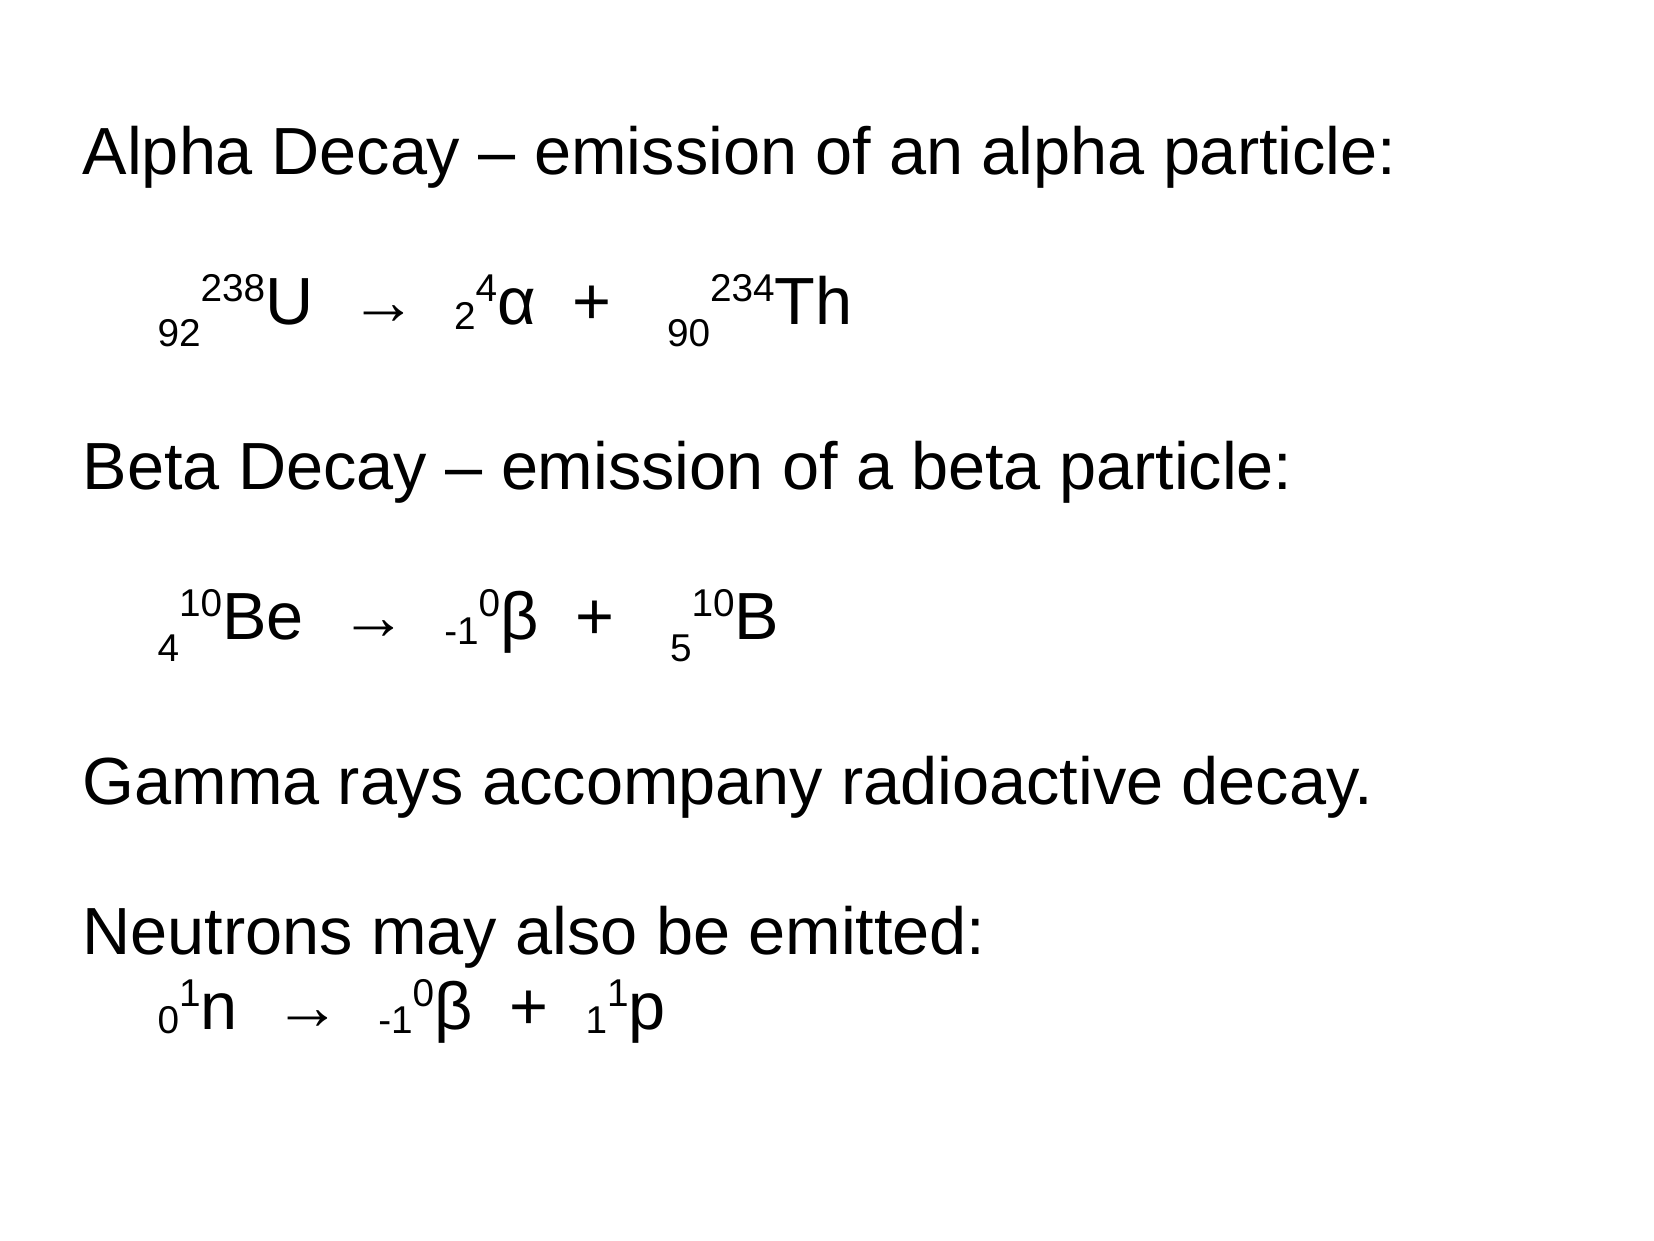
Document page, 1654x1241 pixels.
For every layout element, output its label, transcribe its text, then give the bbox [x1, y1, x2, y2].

subtitle Alpha Decay – emission of an alpha particle: 92238U → 24α + 90234Th Beta Decay – emission of a beta particle: 410Be → -10β + 510B Gamma rays accompany radioactive decay. Neutrons may also be emitted: 01n → -10β + 11p [82, 49, 1571, 1109]
